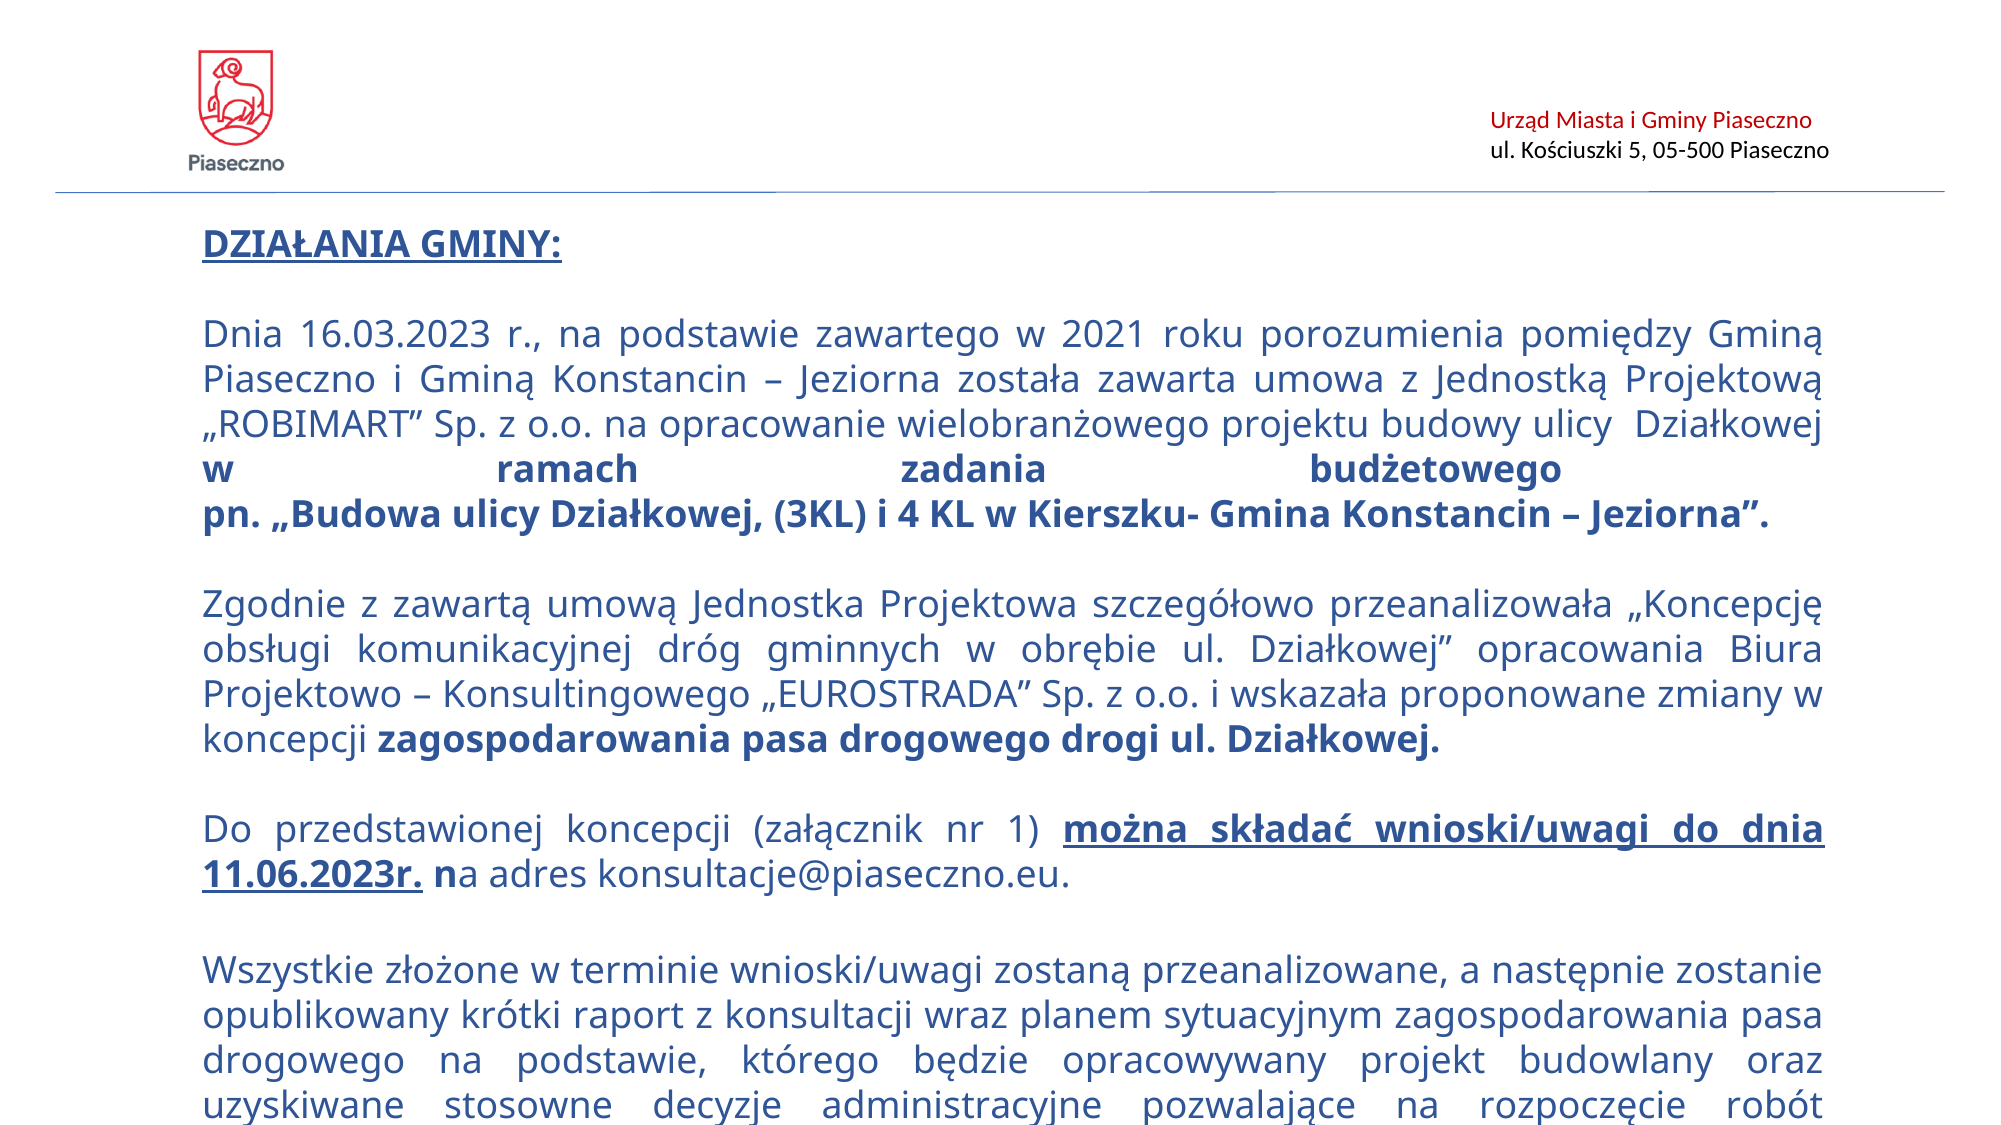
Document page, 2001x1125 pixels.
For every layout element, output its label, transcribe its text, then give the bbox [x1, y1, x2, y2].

picture [187, 48, 285, 173]
text_box DZIAŁANIA GMINY: Dnia 16.03.2023 r., na podstawie zawartego w 2021 roku porozumienia pomiędzy Gminą Piaseczno i Gminą Konstancin – Jeziorna została zawarta umowa z Jednostką Projektową „ROBIMART” Sp. z o.o. na opracowanie wielobranżowego projektu budowy ulicy Działkowej w ramach zadania budżetowego pn. „Budowa ulicy Działkowej, (3KL) i 4 KL w Kierszku- Gmina Konstancin – Jeziorna”. Zgodnie z zawartą umową Jednostka Projektowa szczegółowo przeanalizowała „Koncepcję obsługi komunikacyjnej dróg gminnych w obrębie ul. Działkowej” opracowania Biura Projektowo – Konsultingowego „EUROSTRADA” Sp. z o.o. i wskazała proponowane zmiany w koncepcji zagospodarowania pasa drogowego drogi ul. Działkowej. Do przedstawionej koncepcji (załącznik nr 1) można składać wnioski/uwagi do dnia 11.06.2023r. na adres konsultacje@piaseczno.eu. Wszystkie złożone w terminie wnioski/uwagi zostaną przeanalizowane, a następnie zostanie opublikowany krótki raport z konsultacji wraz planem sytuacyjnym zagospodarowania pasa drogowego na podstawie, którego będzie opracowywany projekt budowlany oraz uzyskiwane stosowne decyzje administracyjne pozwalające na rozpoczęcie robót budowlanych. [187, 212, 1840, 1125]
text_box Urząd Miasta i Gminy Piaseczno ul. Kościuszki 5, 05-500 Piaseczno [1475, 96, 2000, 171]
